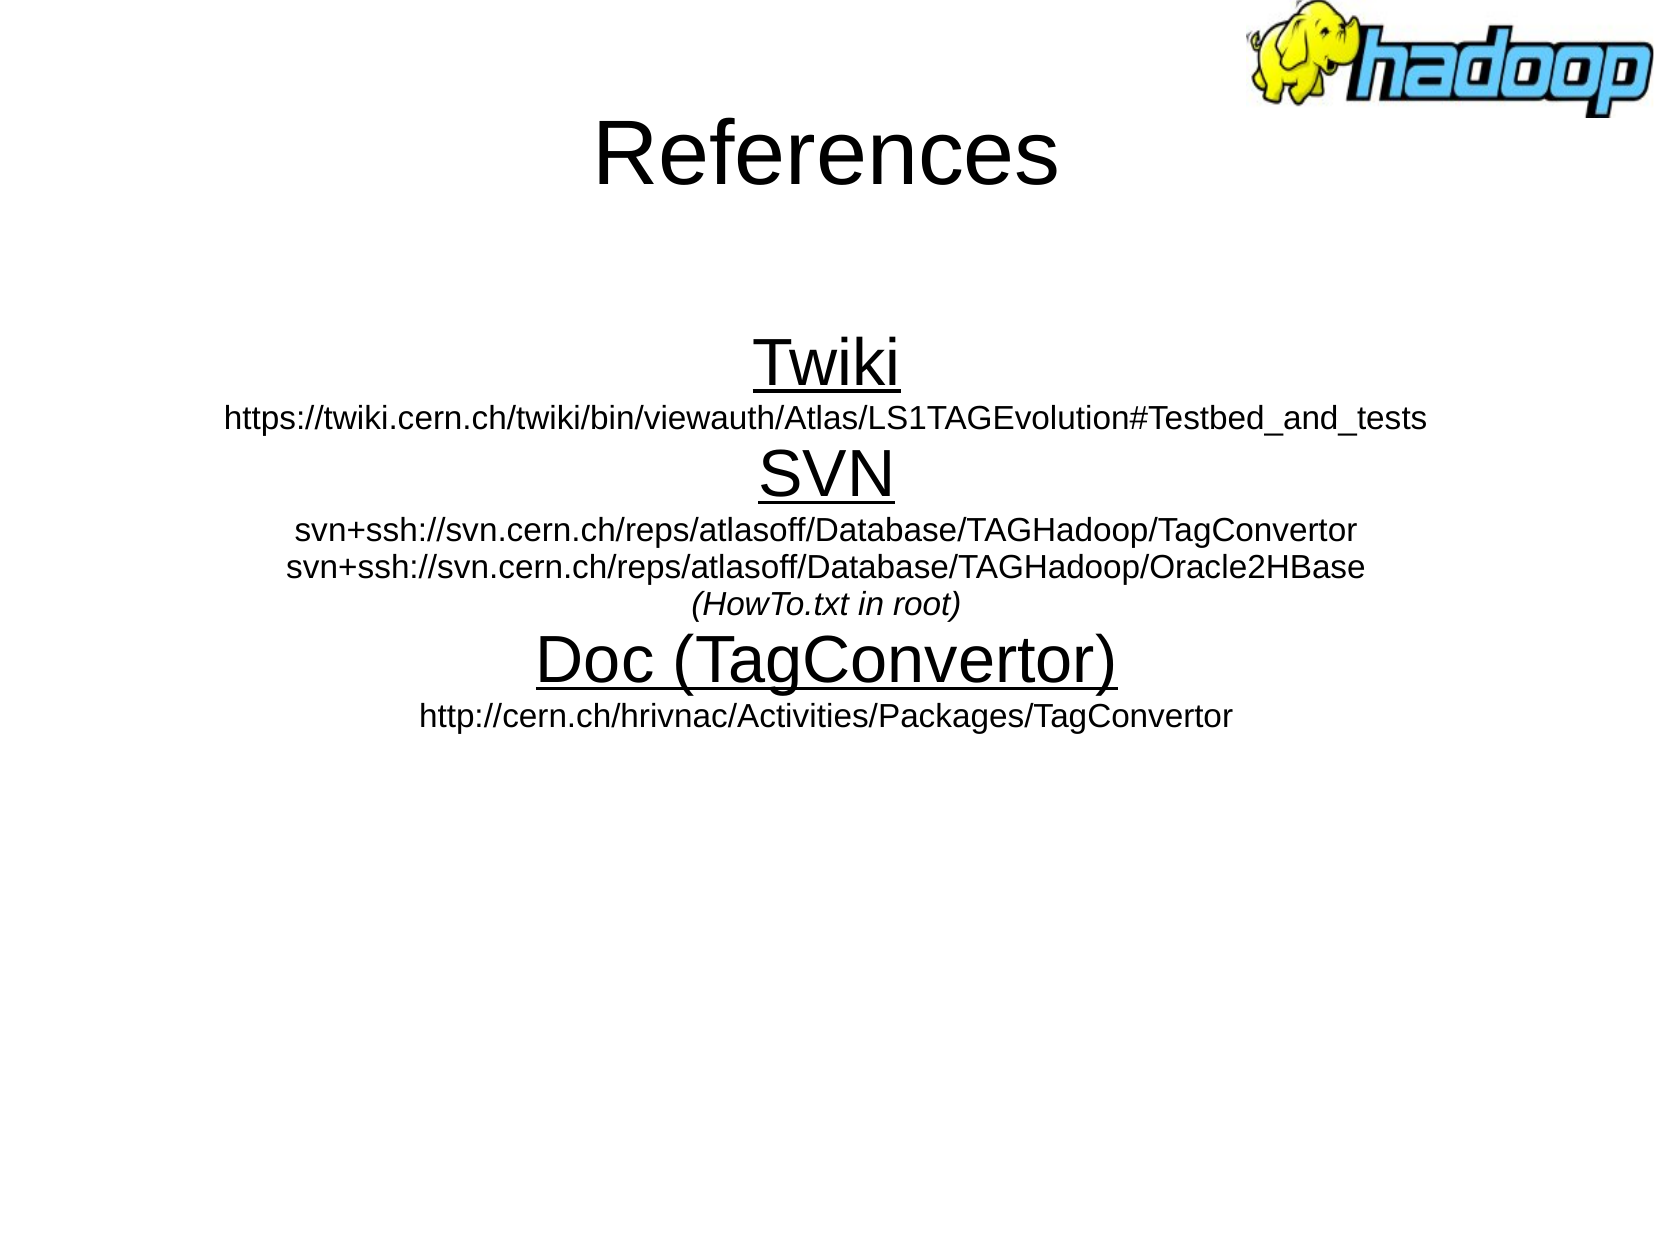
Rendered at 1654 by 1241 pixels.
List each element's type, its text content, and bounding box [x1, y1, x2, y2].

picture [1246, 0, 1654, 118]
subtitle Twiki https://twiki.cern.ch/twiki/bin/viewauth/Atlas/LS1TAGEvolution#Testbed_and_tests SVN svn+ssh://svn.cern.ch/reps/atlasoff/Database/TAGHadoop/TagConvertor svn+ssh://svn.cern.ch/reps/atlasoff/Database/TAGHadoop/Oracle2HBase (HowTo.txt in root) Doc (TagConvertor) http://cern.ch/hrivnac/Activities/Packages/TagConvertor [82, 49, 1571, 1010]
